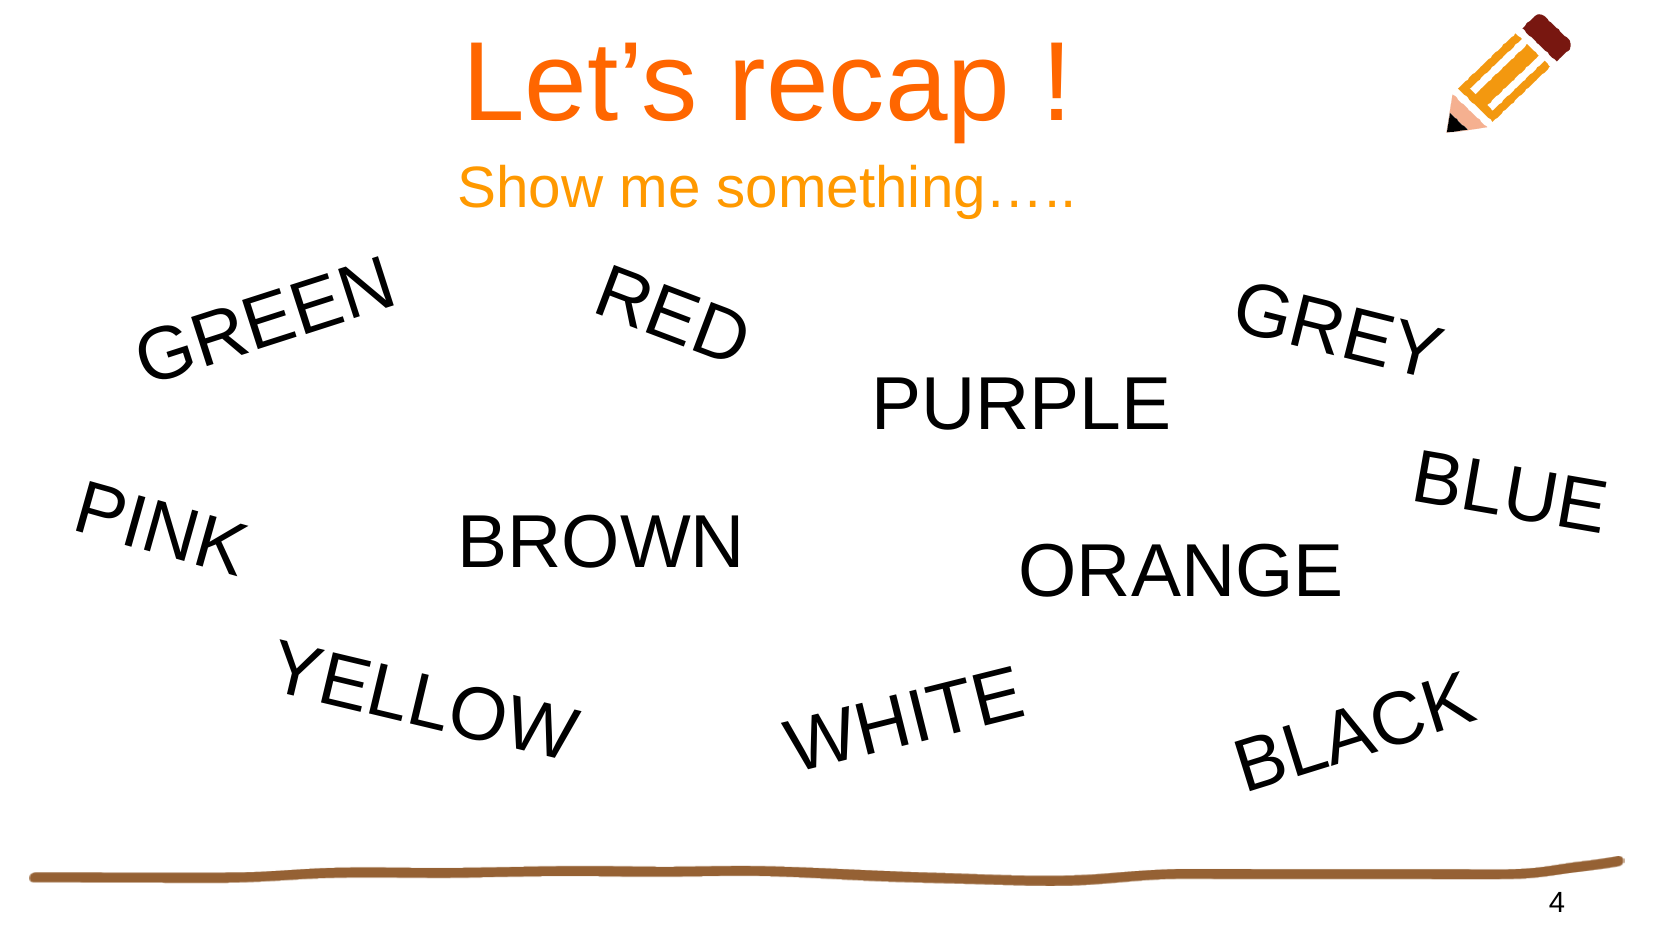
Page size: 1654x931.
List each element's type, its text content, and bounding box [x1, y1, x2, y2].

text_box RED [561, 236, 797, 420]
text_box WHITE [767, 708, 1079, 877]
text_box GREY [1173, 326, 1447, 521]
text_box BLACK [1220, 712, 1533, 895]
title Let’s recap ! [88, 18, 1447, 144]
text_box BROWN [442, 491, 768, 591]
text_box BLUE [1370, 494, 1638, 638]
text_box YELLOW [203, 684, 591, 931]
picture [563, 856, 1247, 886]
picture [1446, 14, 1571, 133]
text_box PURPLE [856, 354, 1219, 454]
picture [29, 856, 297, 886]
picture [1282, 856, 1625, 886]
text_box GREEN [118, 295, 464, 508]
text_box Show me something….. [442, 147, 1152, 237]
text_box PINK [0, 517, 283, 685]
text_box ORANGE [1003, 521, 1388, 621]
